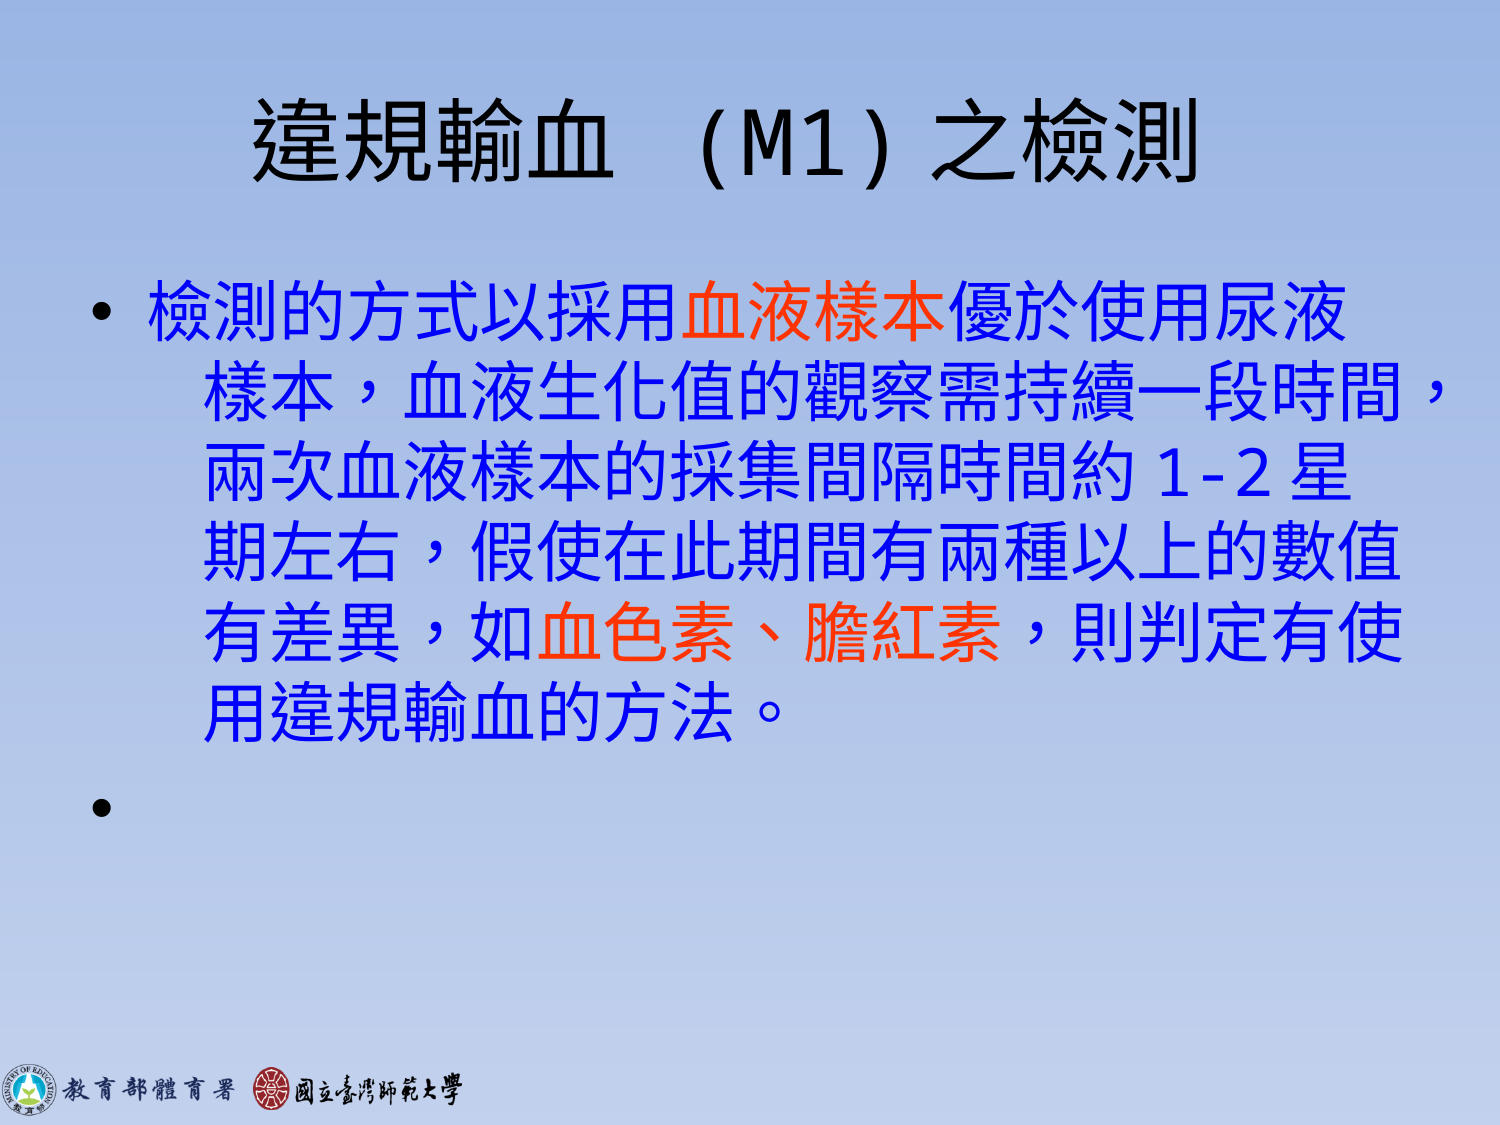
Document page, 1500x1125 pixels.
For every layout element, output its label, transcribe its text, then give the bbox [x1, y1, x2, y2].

title 違規輸血 (M1)之檢測 [75, 45, 1426, 233]
list 檢測的方式以採用血液樣本優於使用尿液樣本，血液生化值的觀察需持續一段時間，兩次血液樣本的採集間隔時間約1-2星期左右，假使在此期間有兩種以上的數值有差異，如血色素、膽紅素，則判定有使用違規輸血的方法。 [75, 262, 1426, 1005]
